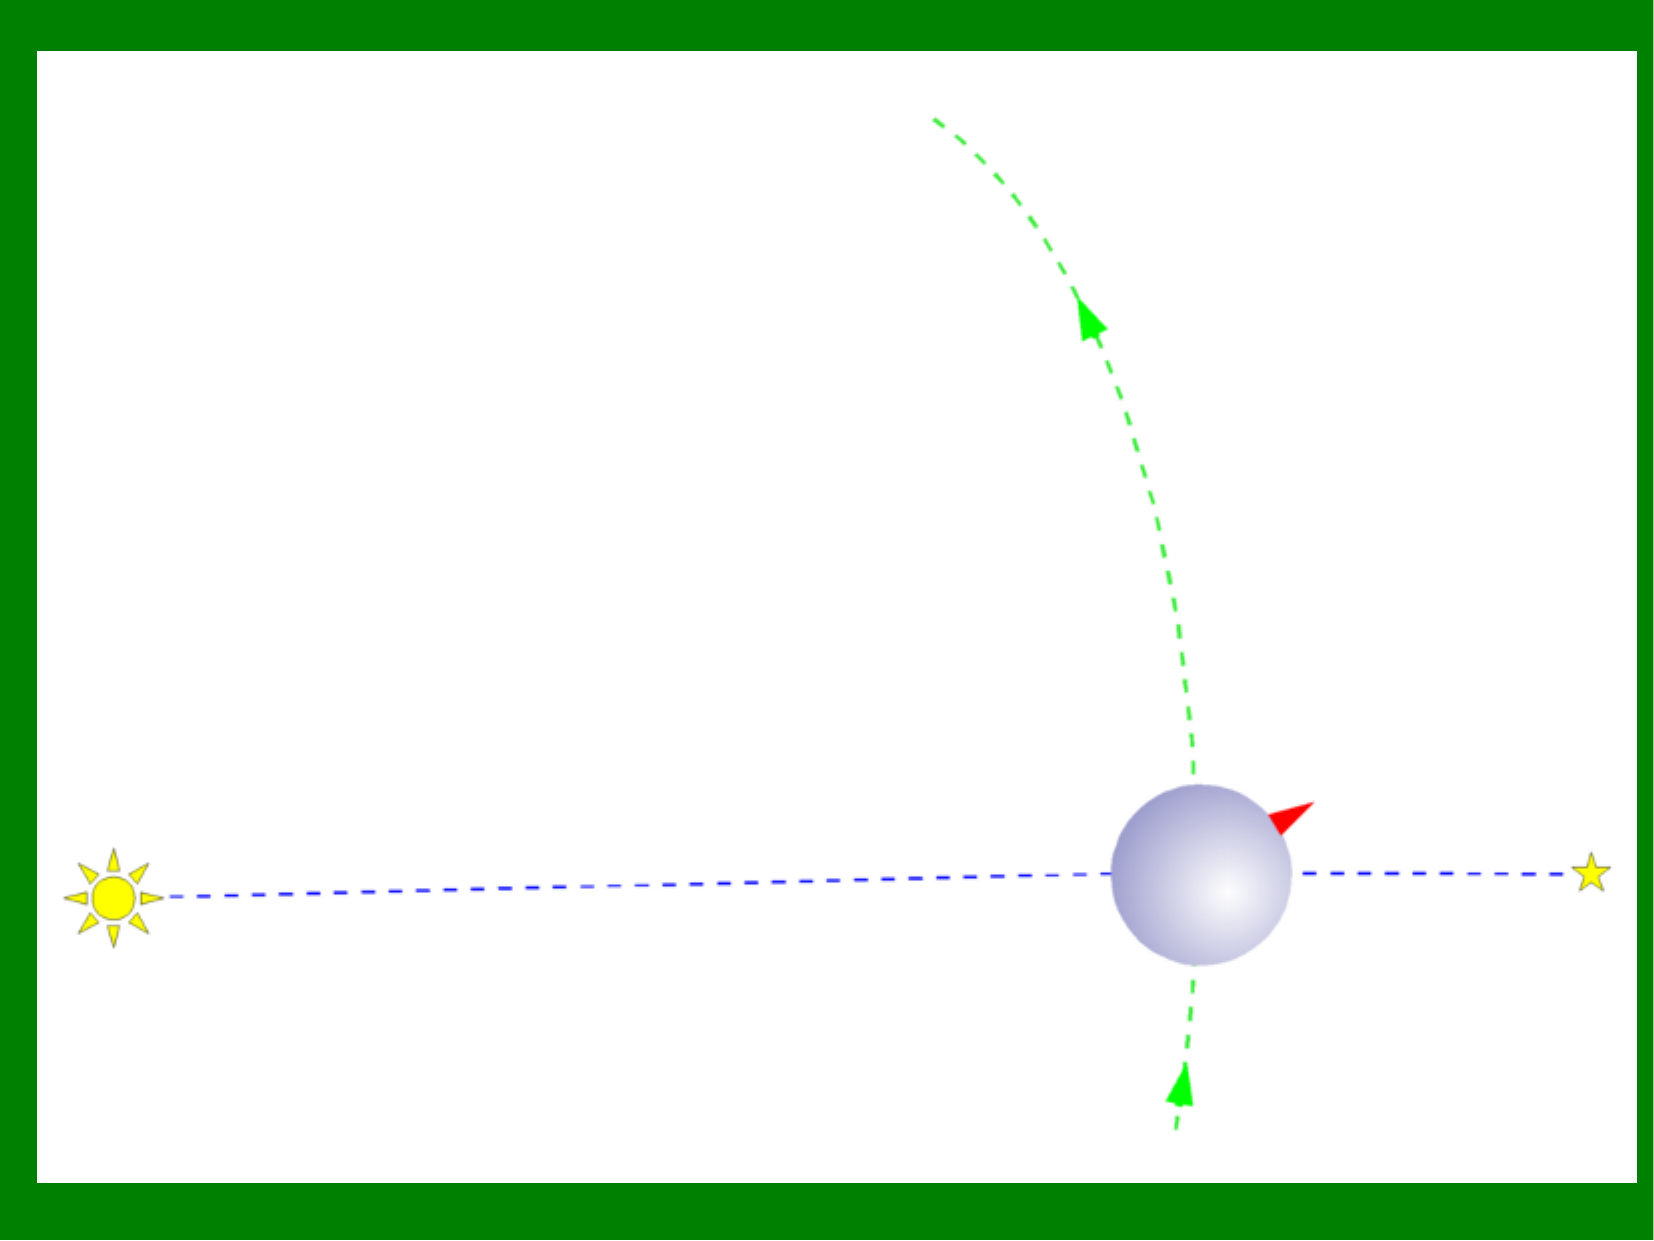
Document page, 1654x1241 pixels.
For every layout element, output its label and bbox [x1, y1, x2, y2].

picture [37, 51, 1637, 1183]
